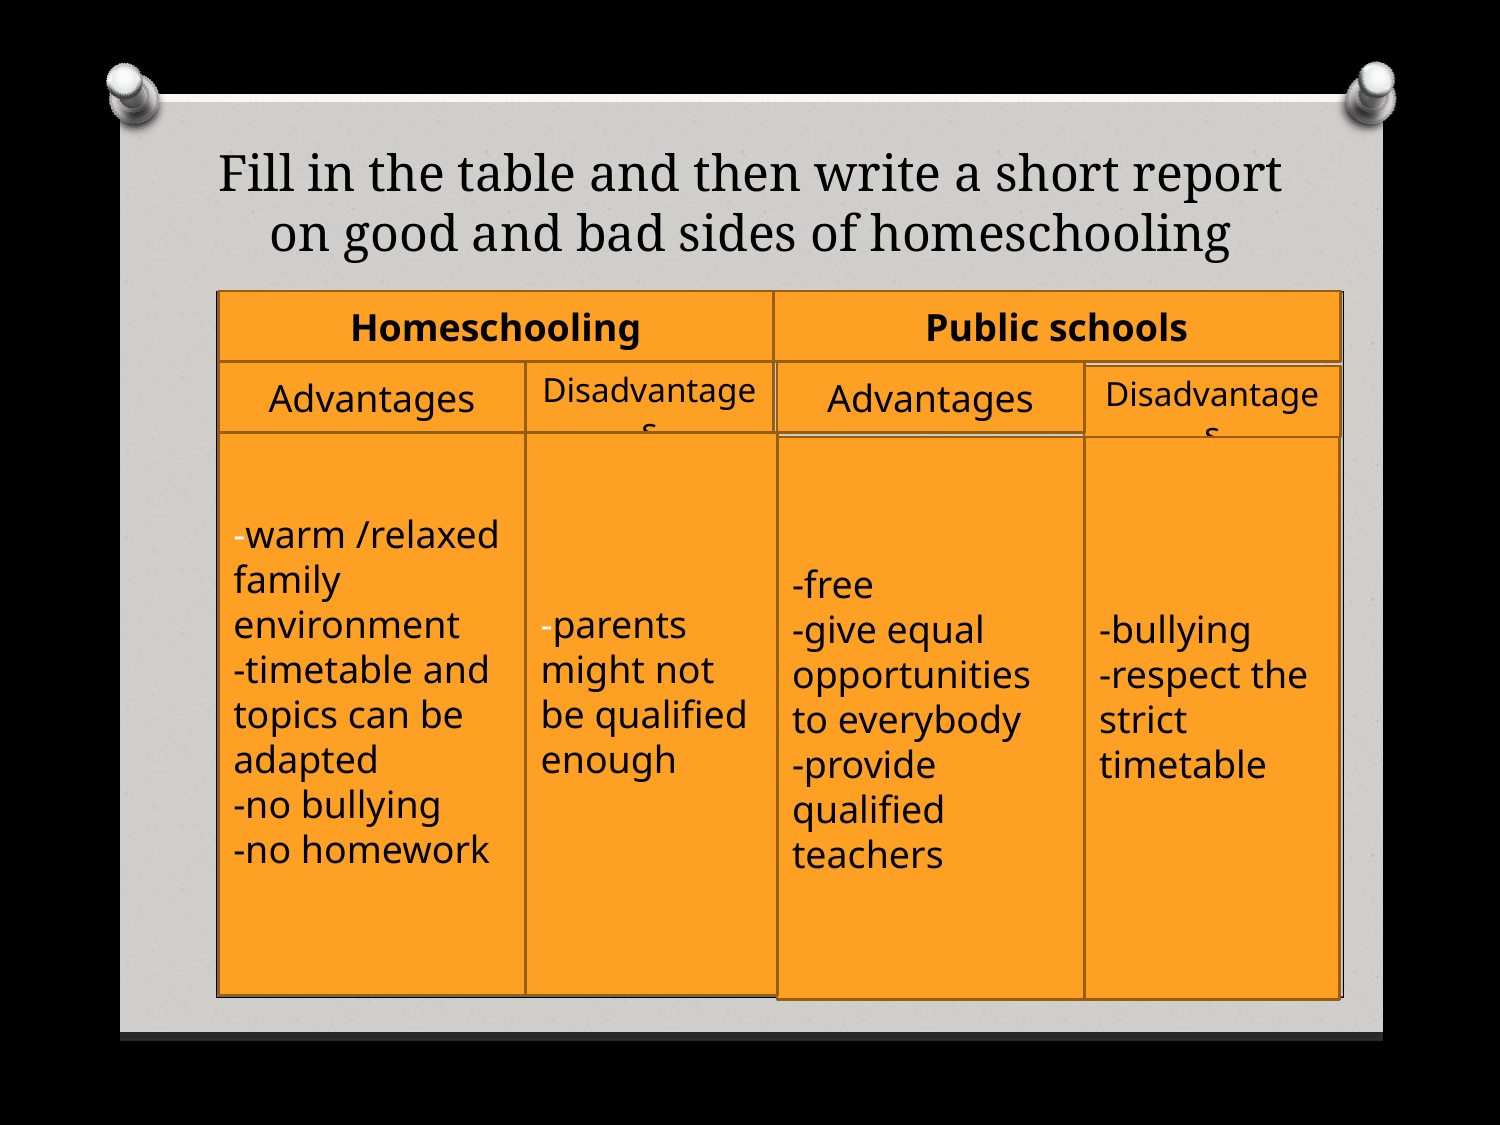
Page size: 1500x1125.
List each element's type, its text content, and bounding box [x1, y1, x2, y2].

text_box Advantages [777, 362, 1084, 433]
text_box -free -give equal opportunities to everybody -provide qualified teachers [777, 437, 1084, 1000]
picture [774, 362, 1084, 437]
title Fill in the table and then write a short report on good and bad sides of homeschooling [179, 134, 1323, 244]
picture [1084, 292, 1344, 999]
text_box Disadvantages [526, 362, 774, 433]
text_box -bullying -respect the strict timetable [1084, 437, 1339, 1000]
text_box Homeschooling [218, 291, 774, 362]
text_box Public schools [774, 291, 1341, 362]
text_box Disadvantages [1084, 366, 1341, 437]
text_box -warm /relaxed family environment -timetable and topics can be adapted -no bullying -no homework [218, 433, 526, 995]
text_box -parents might not be qualified enough [526, 433, 777, 995]
text_box Advantages [218, 362, 526, 433]
picture [216, 292, 777, 999]
